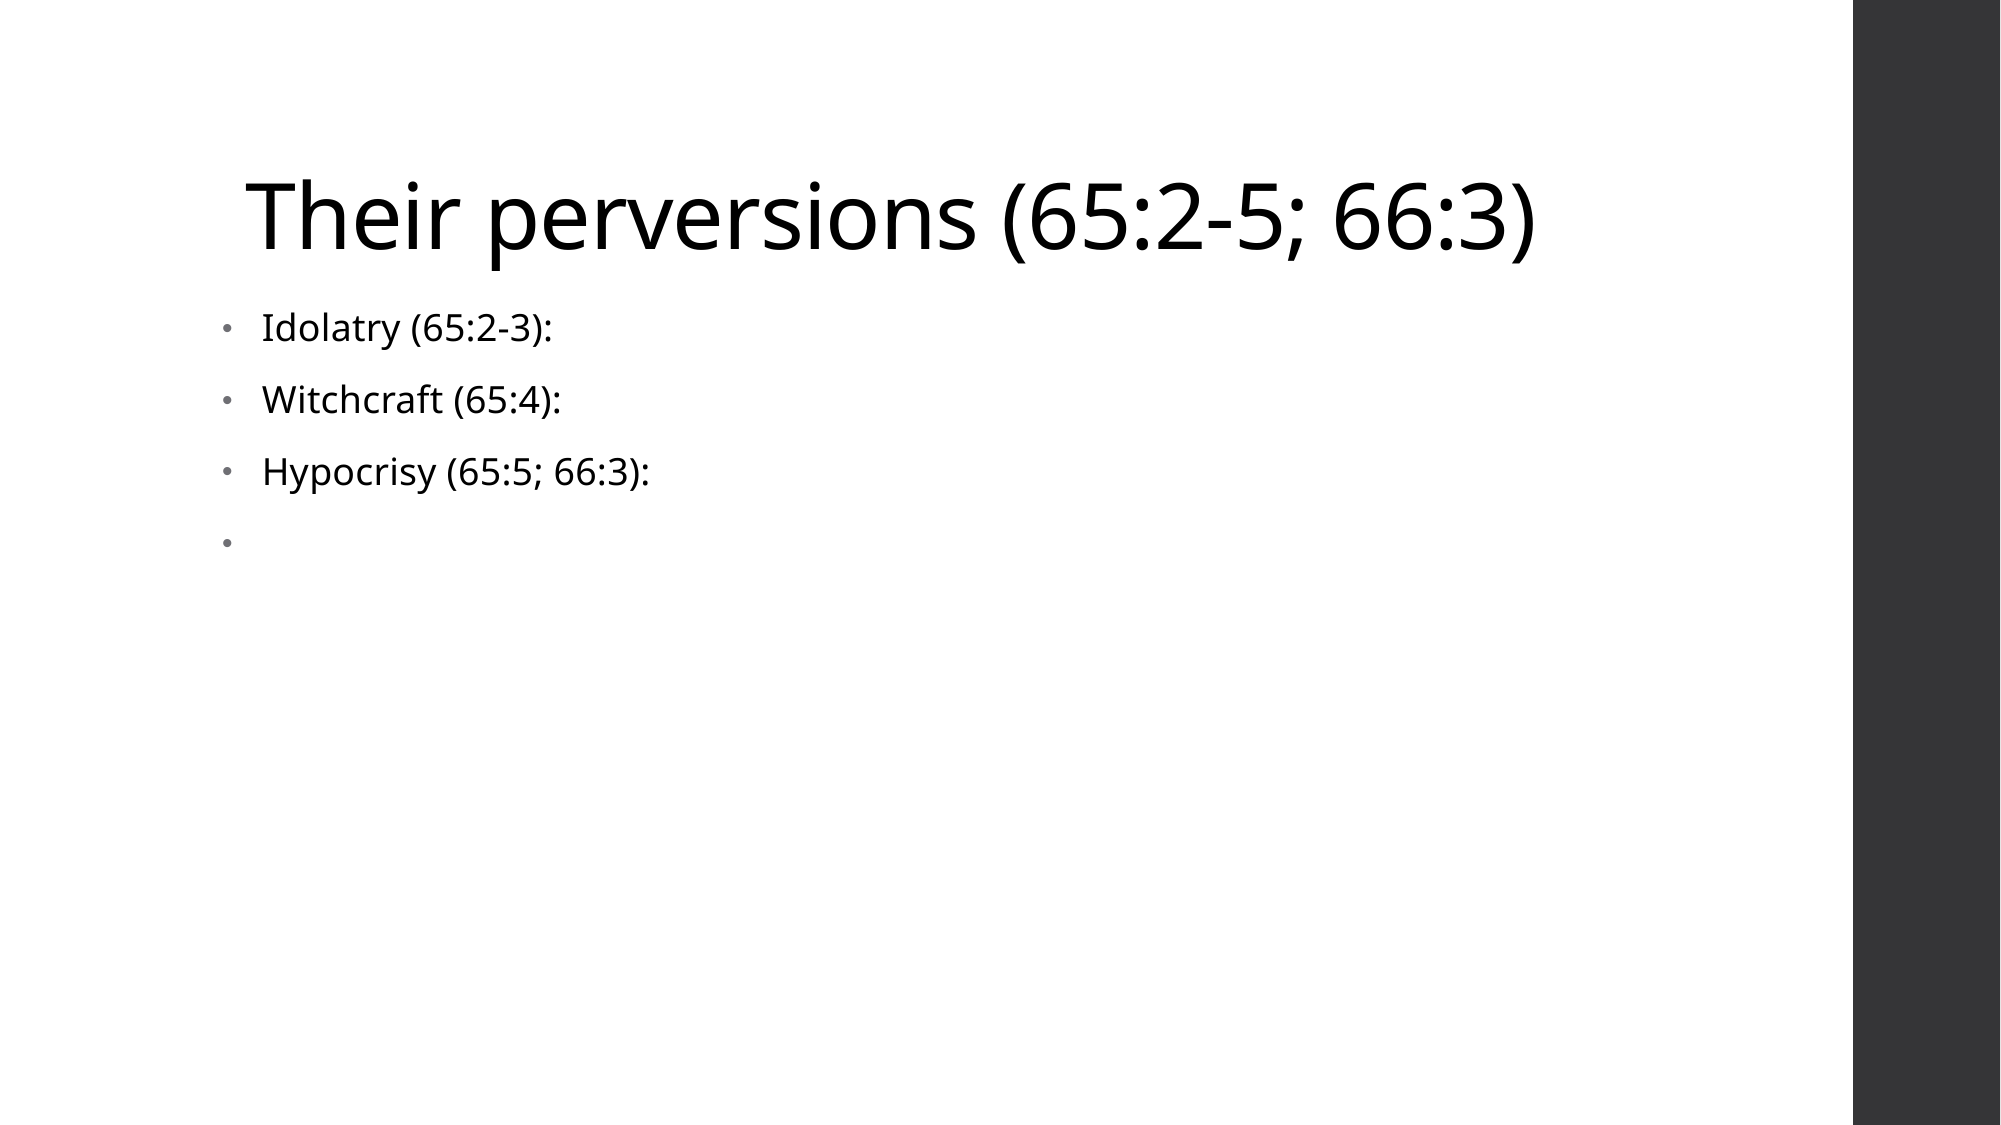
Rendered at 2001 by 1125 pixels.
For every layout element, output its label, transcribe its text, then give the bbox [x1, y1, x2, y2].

title Their perversions (65:2-5; 66:3) [206, 60, 1797, 278]
list Idolatry (65:2-3): Witchcraft (65:4): Hypocrisy (65:5; 66:3): [206, 299, 1617, 1014]
